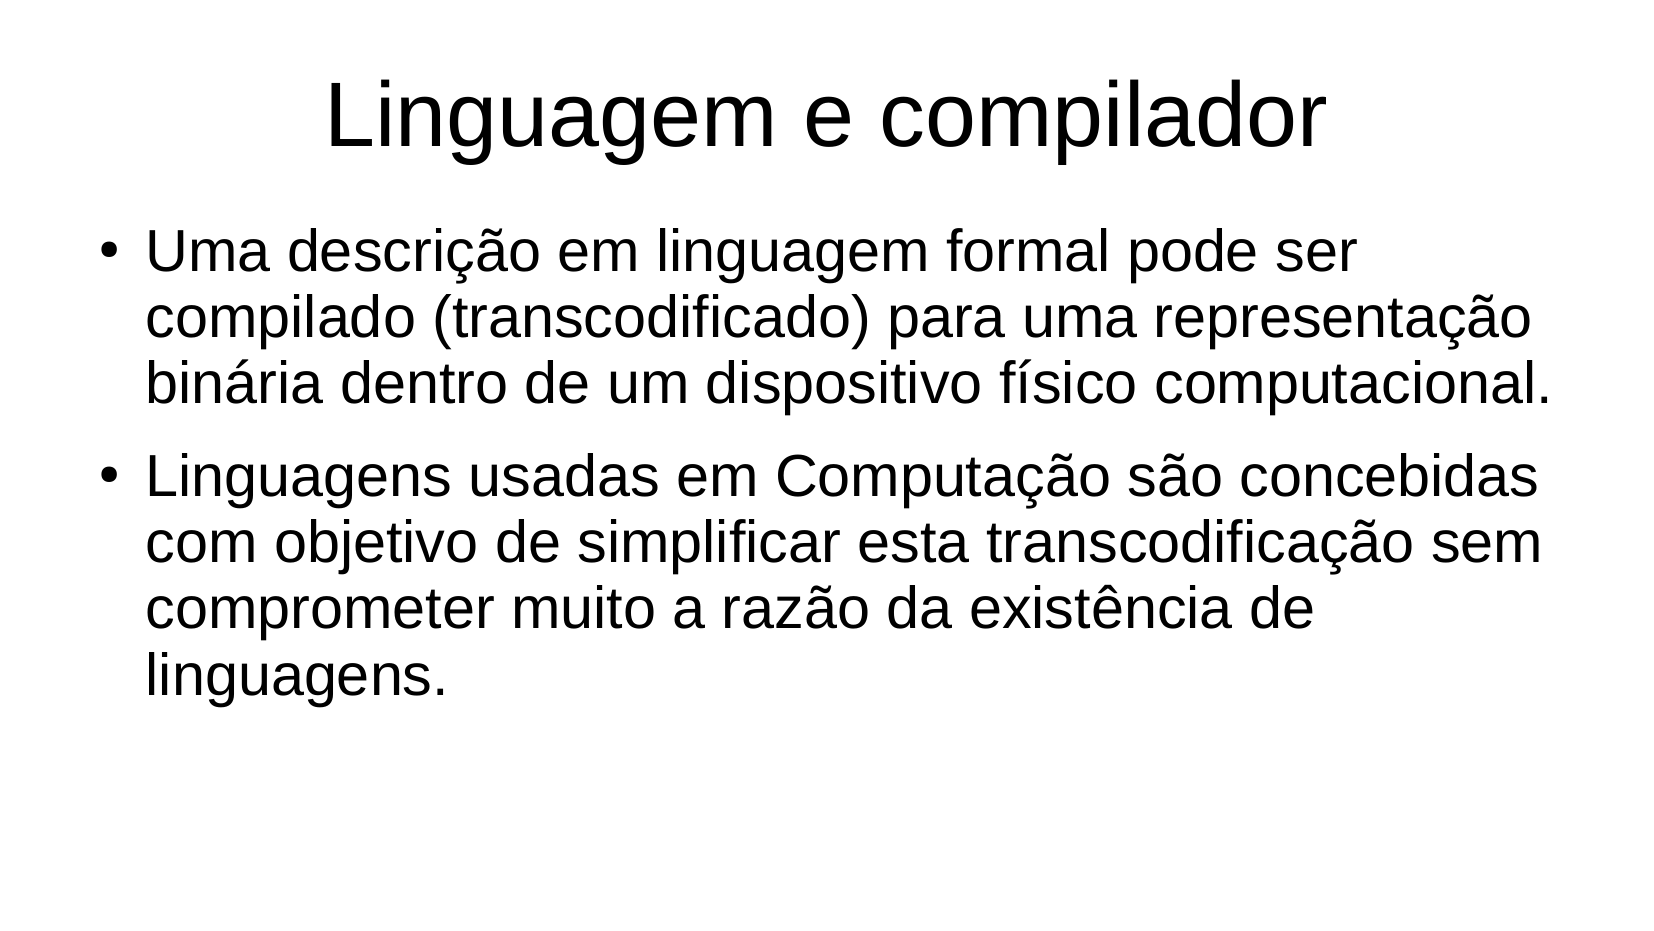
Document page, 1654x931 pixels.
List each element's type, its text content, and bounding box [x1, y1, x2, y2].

title Linguagem e compilador [82, 37, 1571, 193]
list Uma descrição em linguagem formal pode ser compilado (transcodificado) para uma representação binária dentro de um dispositivo físico computacional. Linguagens usadas em Computação são concebidas com objetivo de simplificar esta transcodificação sem comprometer muito a razão da existência de linguagens. [82, 217, 1571, 758]
